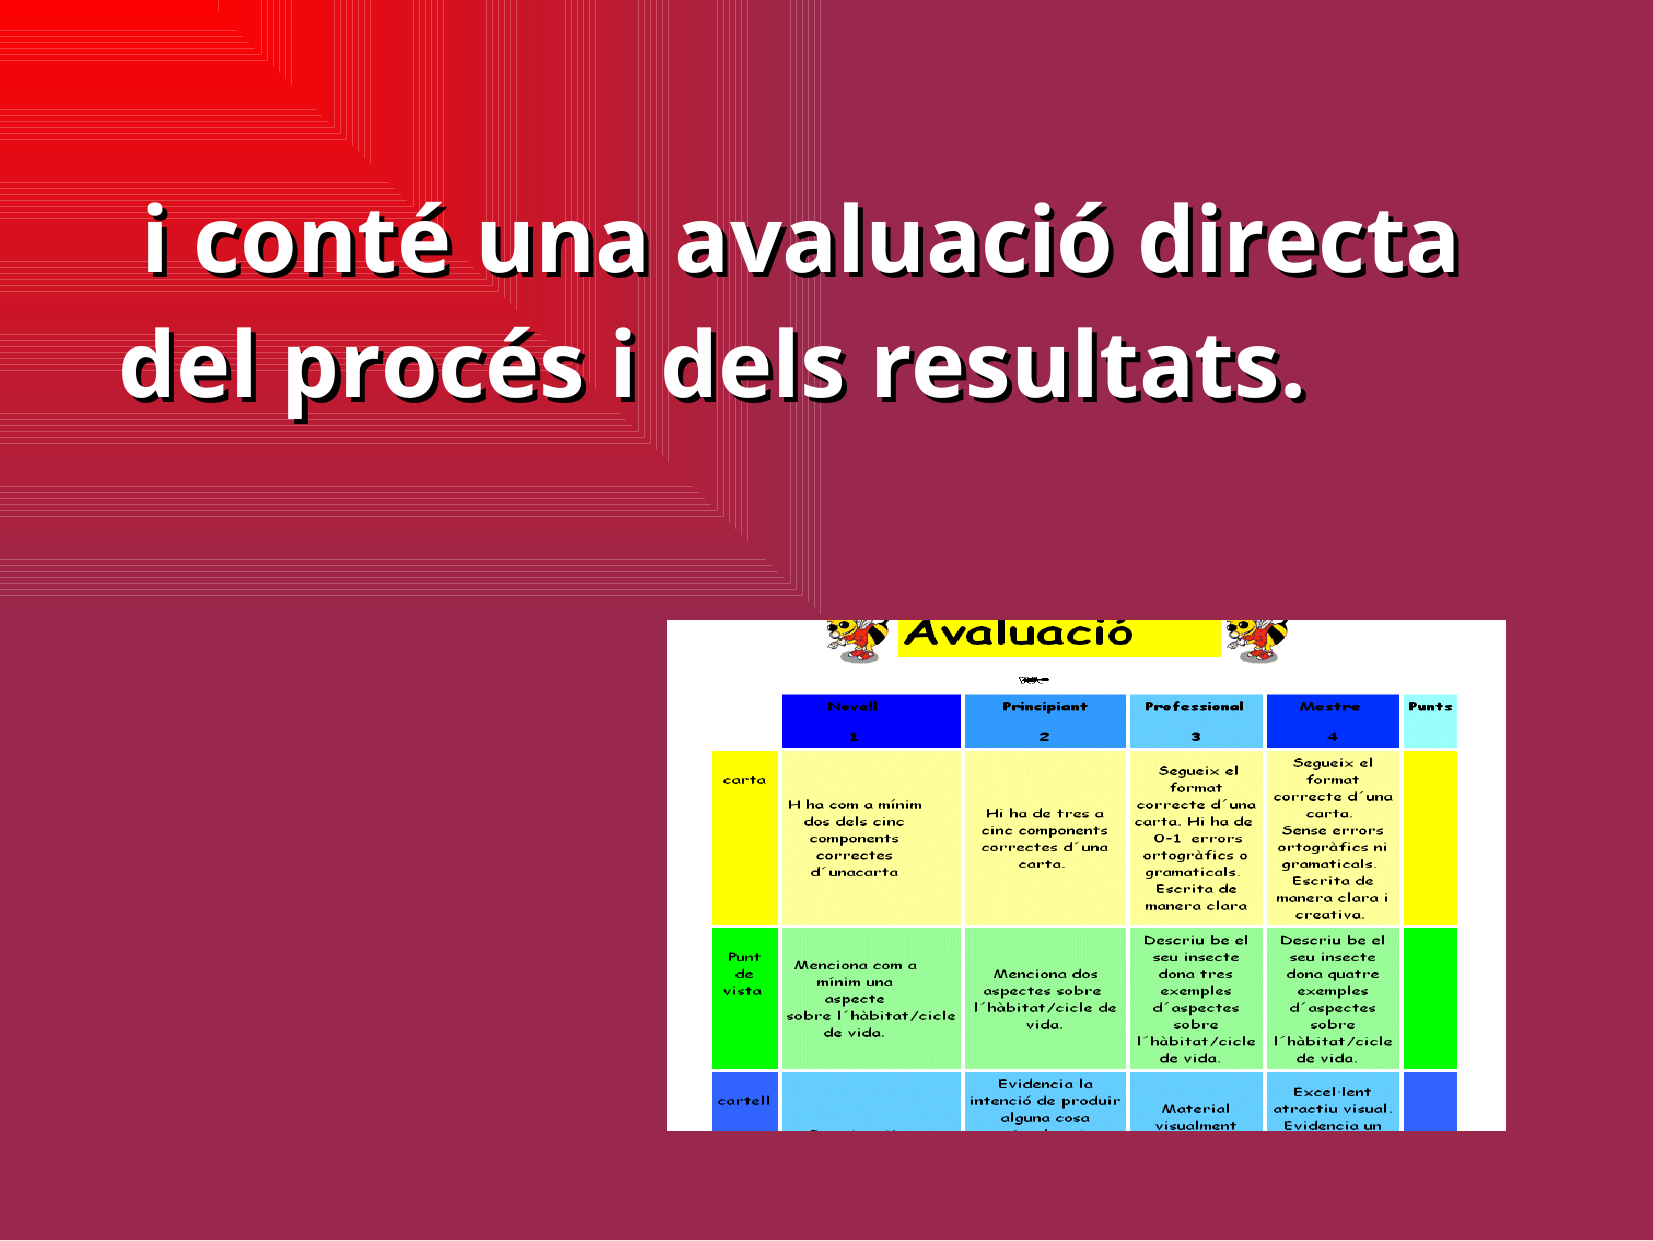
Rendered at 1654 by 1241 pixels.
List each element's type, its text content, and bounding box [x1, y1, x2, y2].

text_box i conté una avaluació directa del procés i dels resultats. [118, 174, 1536, 432]
picture [667, 620, 1506, 1131]
